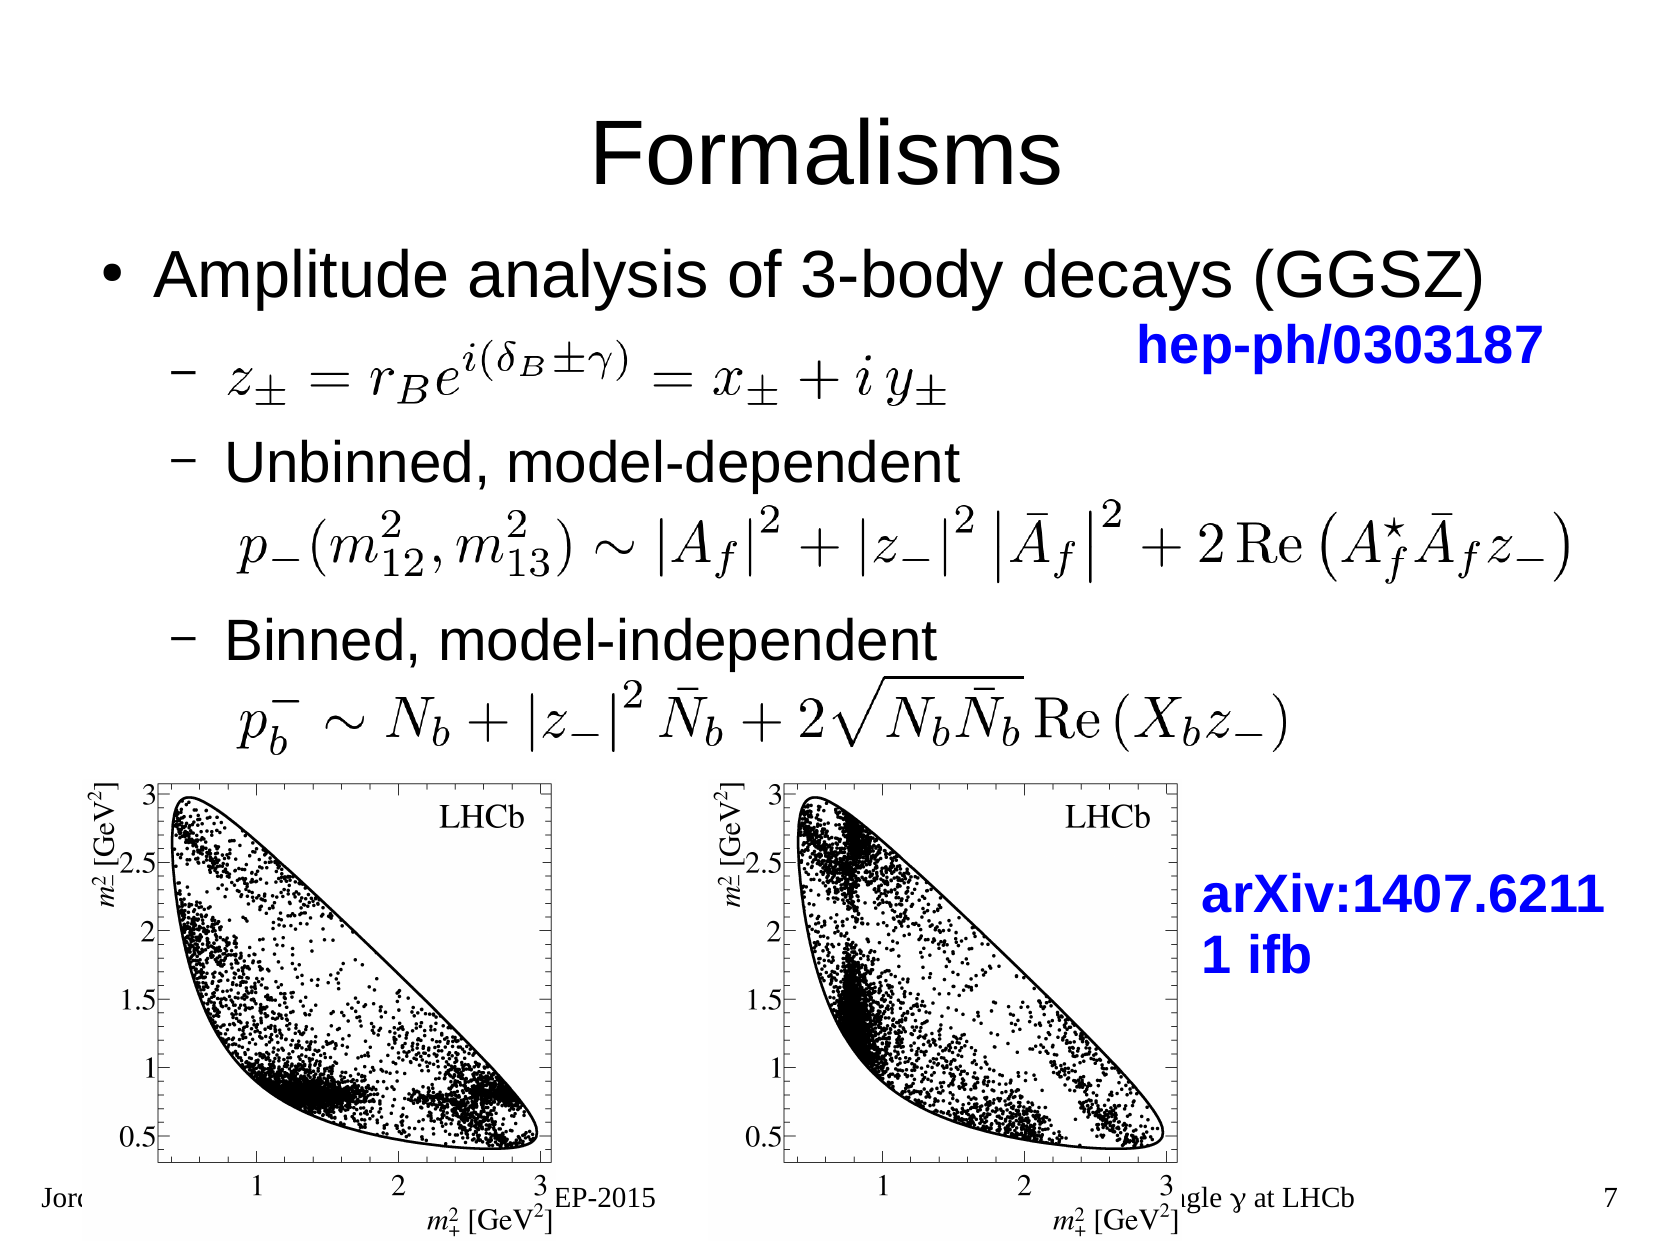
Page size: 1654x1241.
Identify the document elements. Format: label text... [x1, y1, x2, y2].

list Amplitude analysis of 3-body decays (GGSZ) Unbinned, model-dependent Binned, model-independent [82, 237, 1538, 957]
title Formalisms [82, 49, 1571, 257]
picture [82, 779, 556, 1241]
picture [708, 779, 1182, 1241]
text_box arXiv:1407.6211 1 ifb [1187, 856, 1625, 993]
text_box hep-ph/0303187 [1122, 307, 1560, 383]
picture [236, 499, 1569, 584]
picture [236, 676, 1286, 755]
picture [227, 339, 946, 406]
